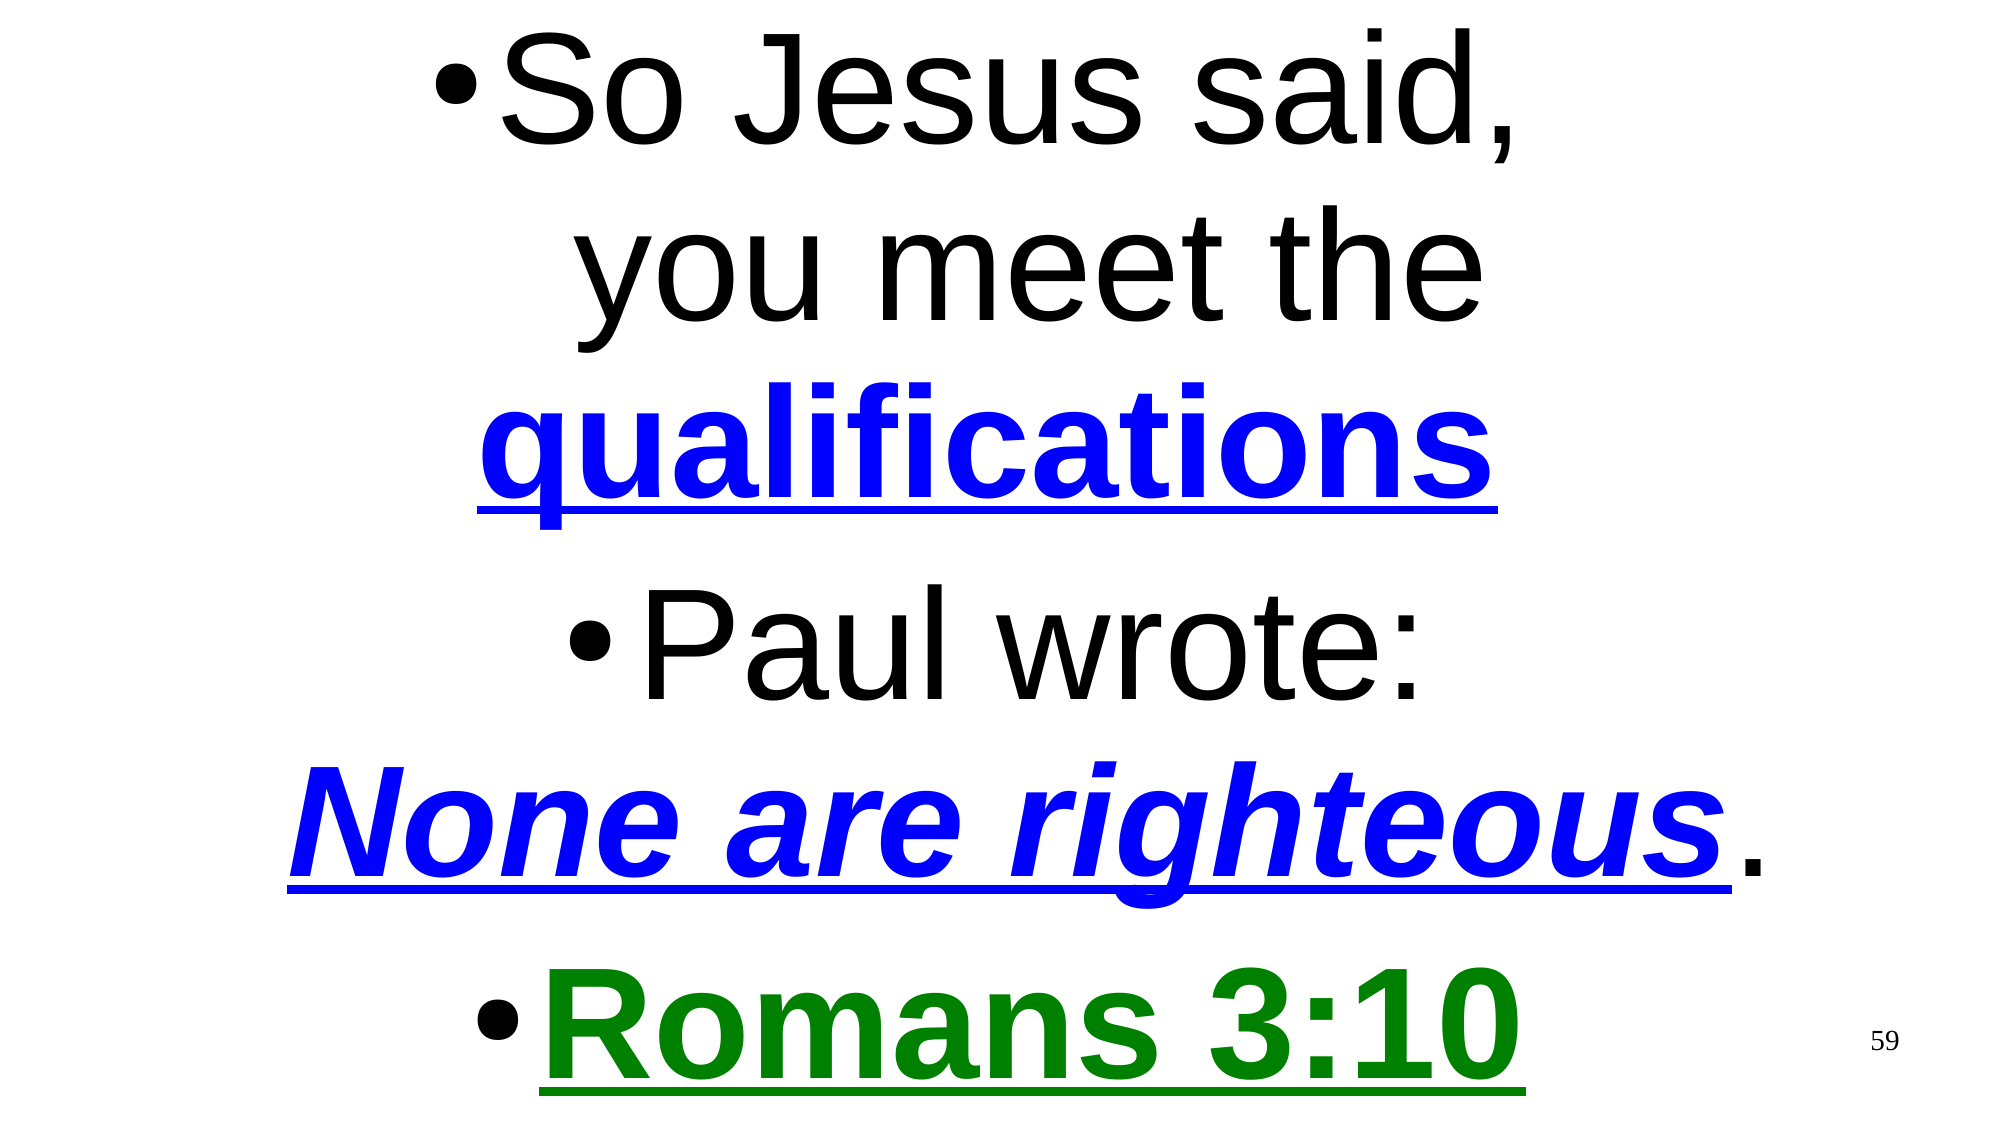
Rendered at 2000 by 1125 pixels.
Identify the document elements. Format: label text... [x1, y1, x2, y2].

list So Jesus said, you meet the qualifications Paul wrote: None are righteous. Romans 3:10 [0, 0, 1996, 1123]
